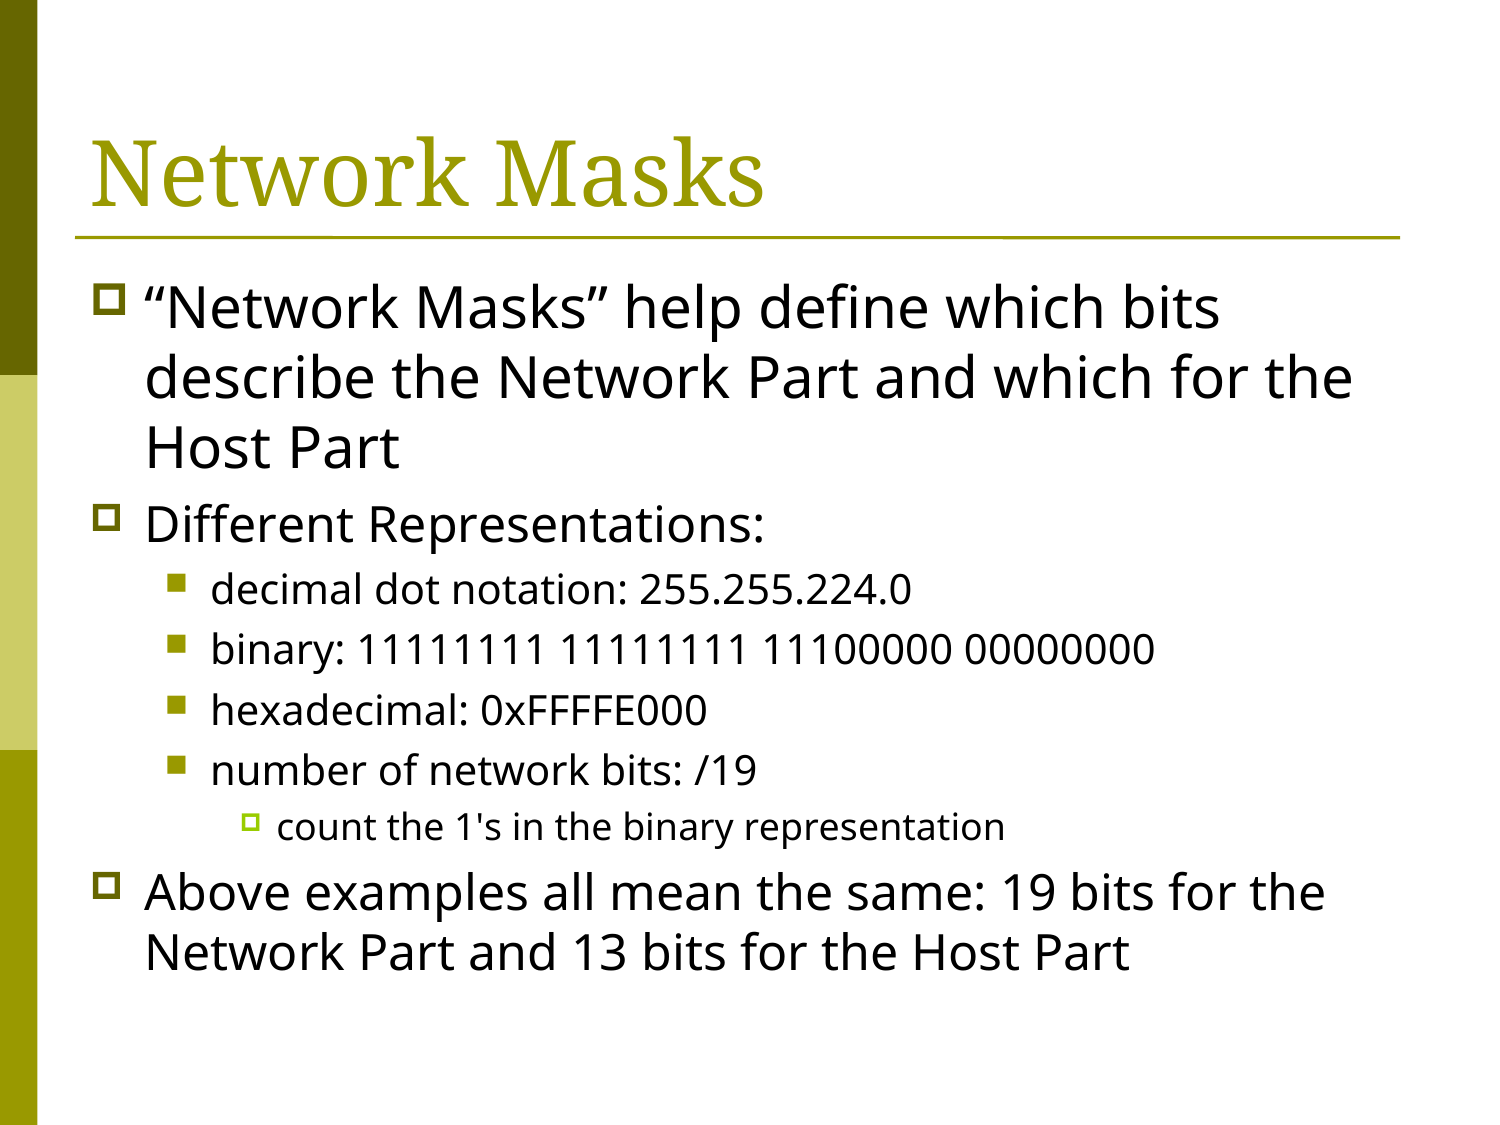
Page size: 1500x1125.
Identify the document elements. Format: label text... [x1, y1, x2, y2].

title Network Masks [75, 45, 1426, 233]
list “Network Masks” help define which bits describe the Network Part and which for the Host Part Different Representations: decimal dot notation: 255.255.224.0 binary: 11111111 11111111 11100000 00000000 hexadecimal: 0xFFFFE000 number of network bits: /19 count the 1's in the binary representation Above examples all mean the same: 19 bits for the Network Part and 13 bits for the Host Part [75, 262, 1426, 1006]
